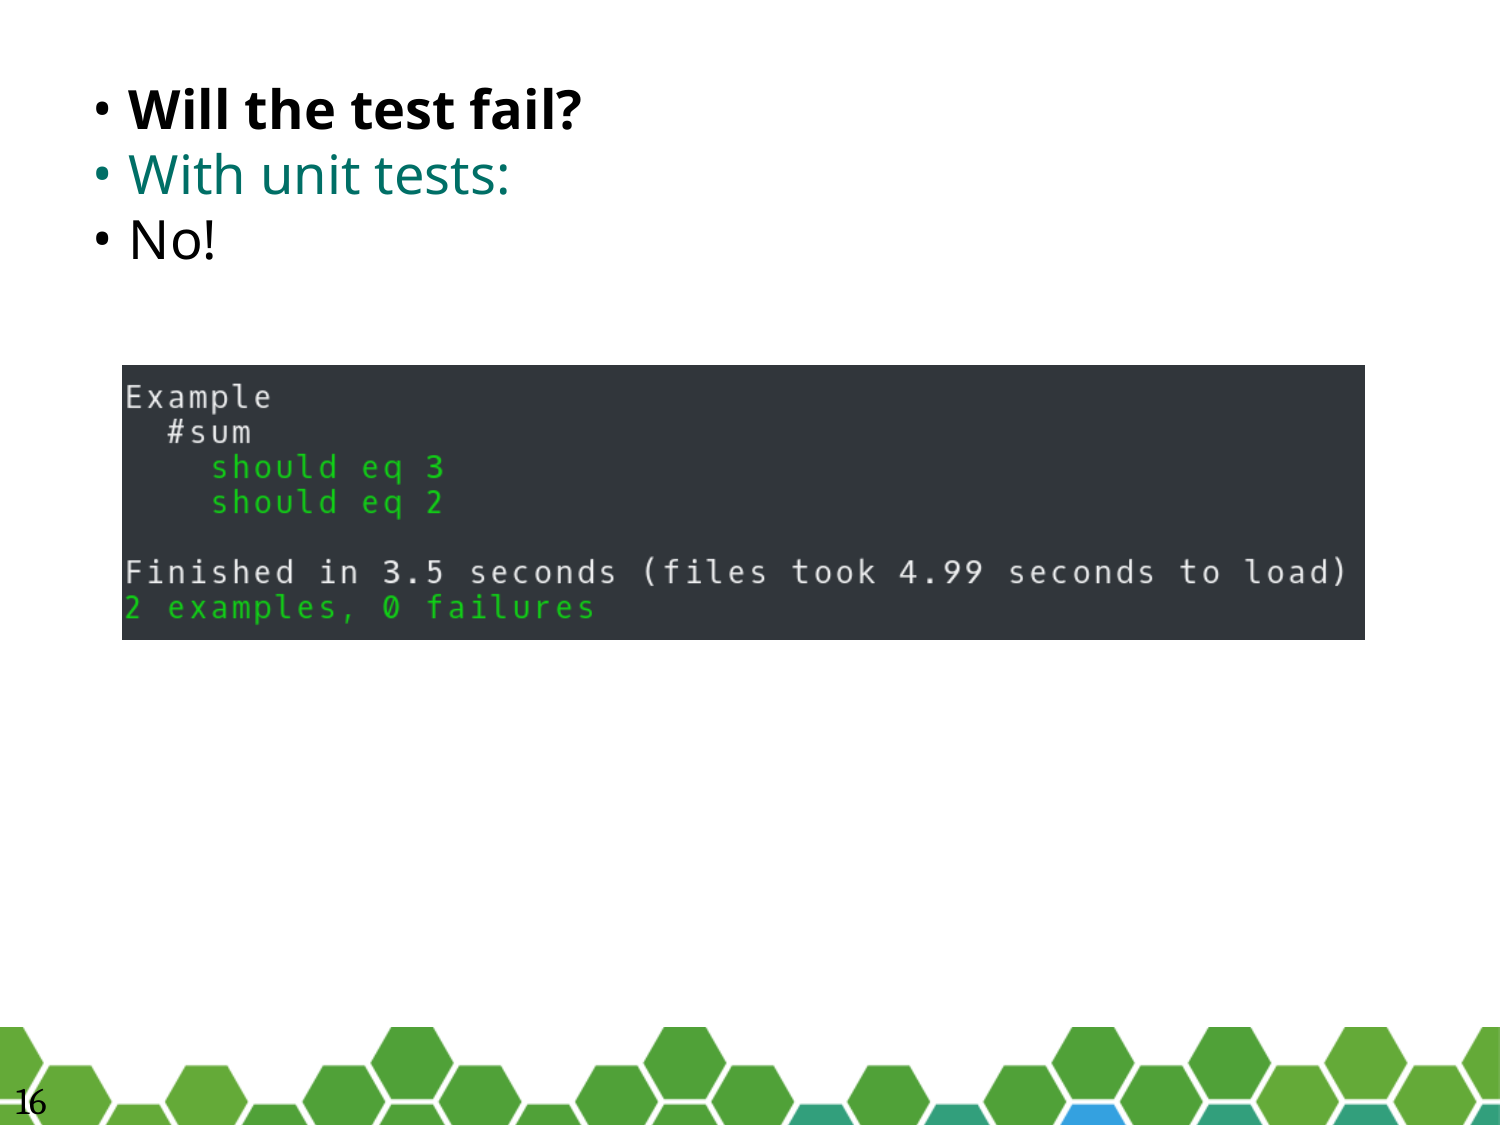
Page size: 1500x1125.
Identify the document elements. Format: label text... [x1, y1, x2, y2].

text_box Will the test fail? With unit tests: No! [92, 75, 1467, 728]
picture [122, 365, 1365, 640]
picture [0, 1027, 1500, 1125]
